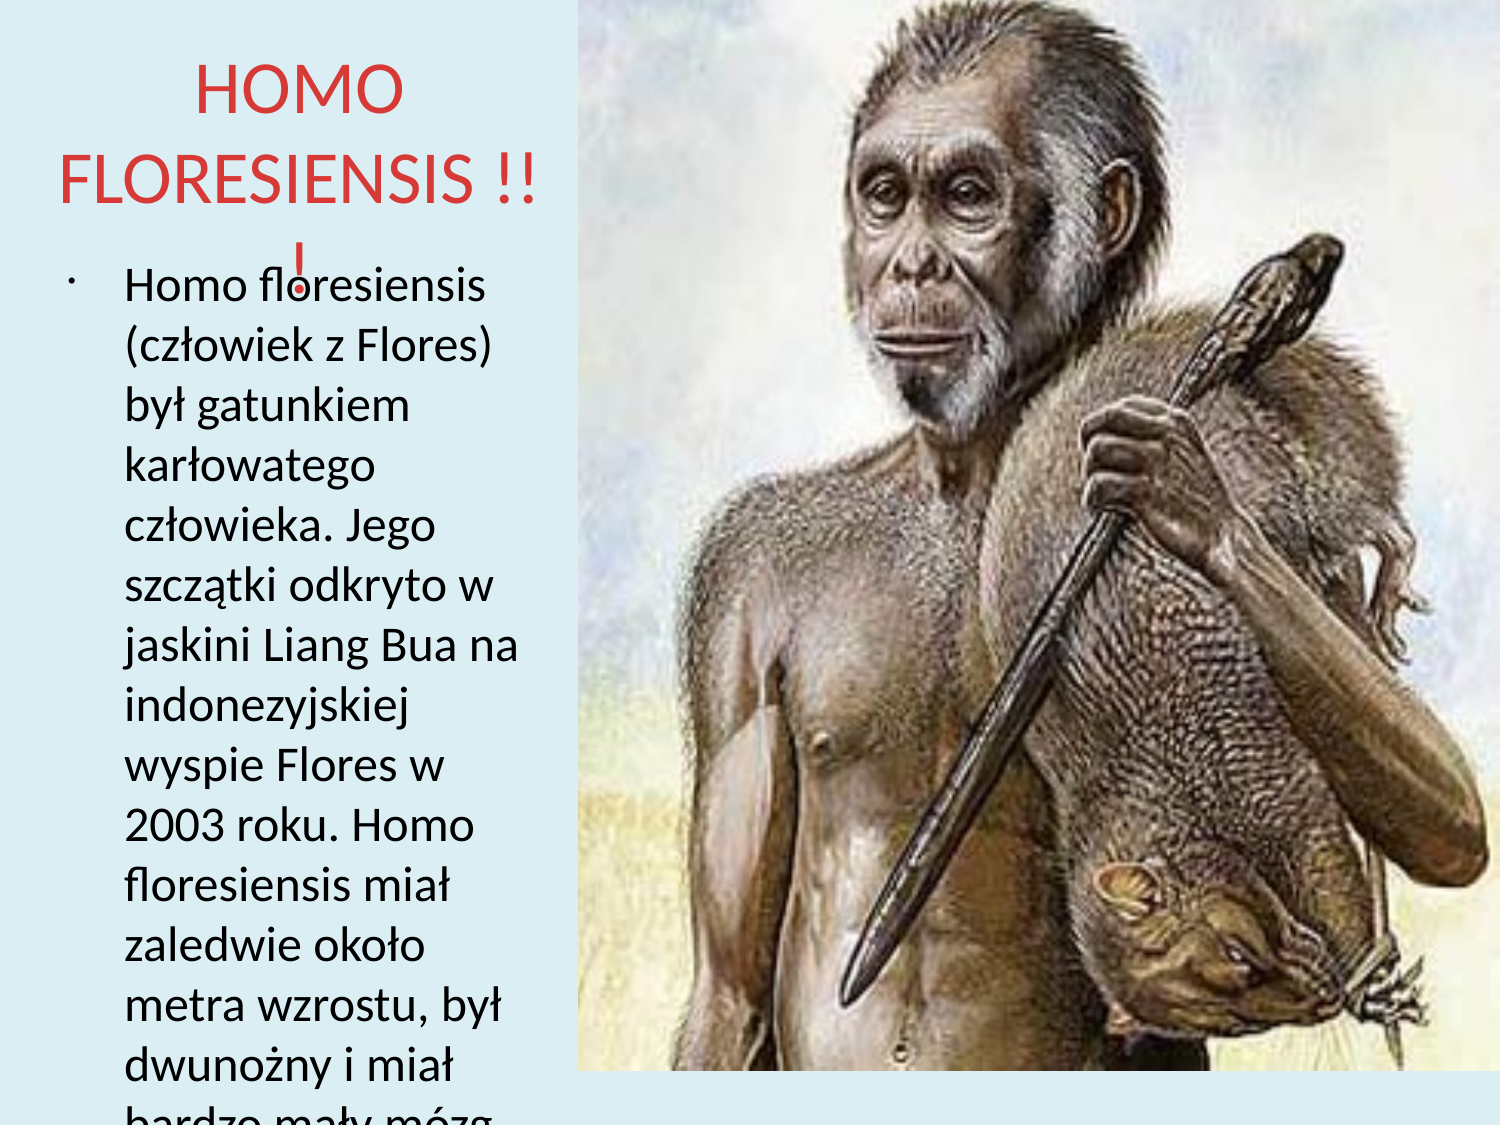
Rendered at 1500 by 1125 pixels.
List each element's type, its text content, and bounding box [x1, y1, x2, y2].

title HOMO FLORESIENSIS !!! [41, 30, 559, 209]
picture [578, 0, 1500, 1071]
list Homo floresiensis (człowiek z Flores) był gatunkiem karłowatego człowieka. Jego szczątki odkryto w jaskini Liang Bua na indonezyjskiej wyspie Flores w 2003 roku. Homo floresiensis miał zaledwie około metra wzrostu, był dwunożny i miał bardzo mały mózg. [53, 243, 547, 1014]
